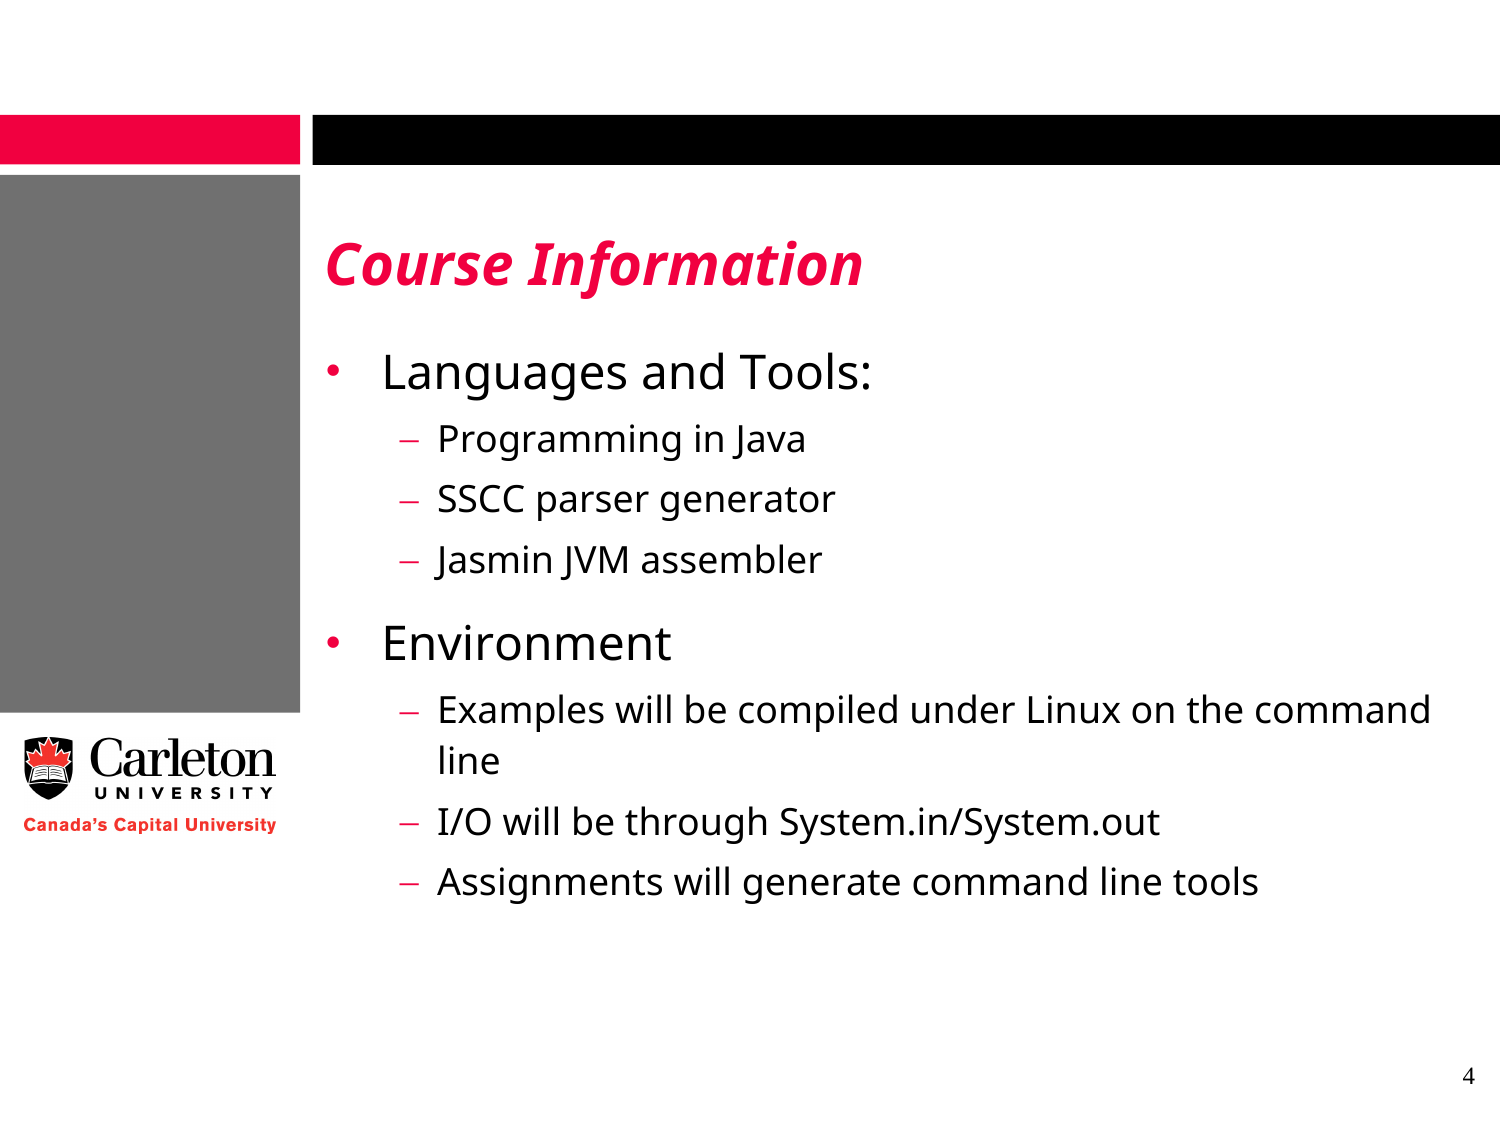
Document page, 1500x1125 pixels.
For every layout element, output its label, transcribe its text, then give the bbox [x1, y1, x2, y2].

list Languages and Tools: Programming in Java SSCC parser generator Jasmin JVM assembler Environment Examples will be compiled under Linux on the command line I/O will be through System.in/System.out Assignments will generate command line tools [324, 324, 1450, 1068]
picture [24, 737, 276, 834]
title Course Information [324, 187, 1450, 324]
